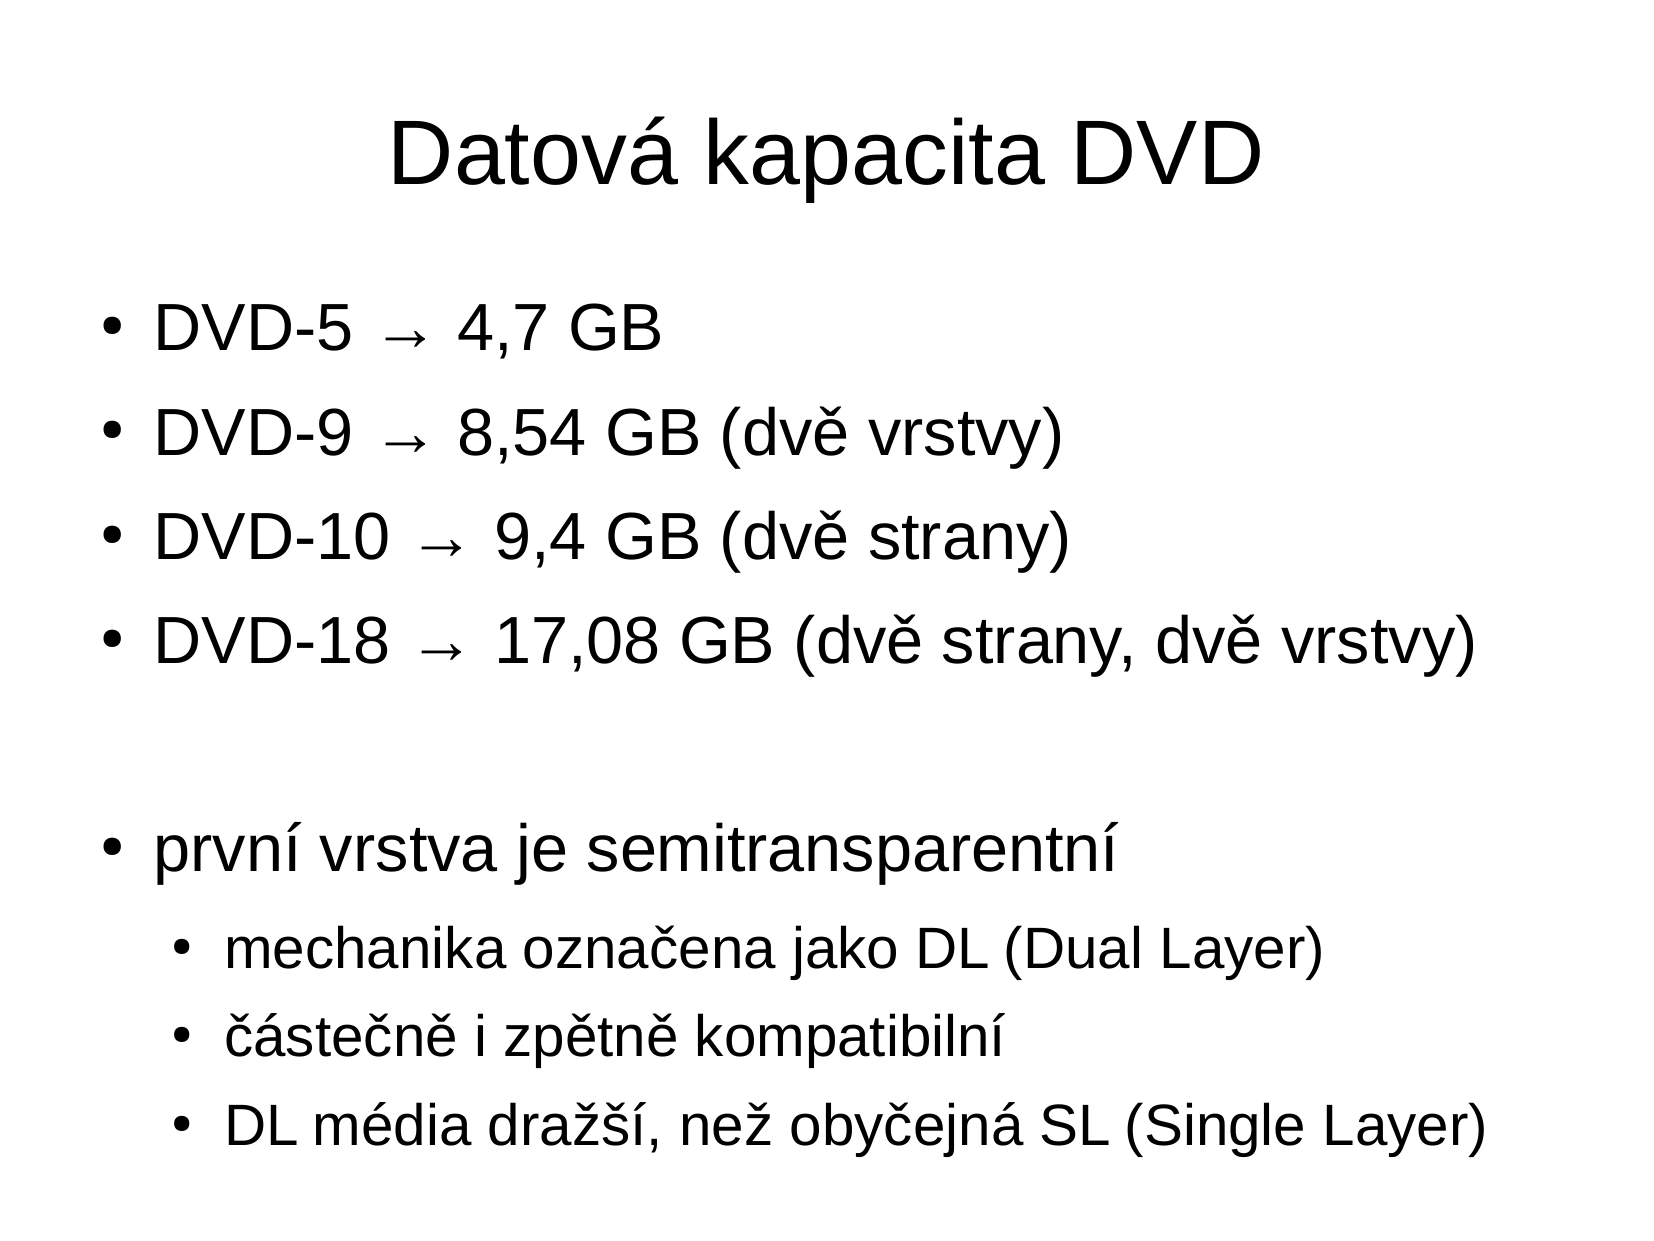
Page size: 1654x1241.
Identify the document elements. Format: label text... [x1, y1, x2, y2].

list DVD-5 → 4,7 GB DVD-9 → 8,54 GB (dvě vrstvy) DVD-10 → 9,4 GB (dvě strany) DVD-18 → 17,08 GB (dvě strany, dvě vrstvy) první vrstva je semitransparentní mechanika označena jako DL (Dual Layer) částečně i zpětně kompatibilní DL média dražší, než obyčejná SL (Single Layer) [82, 290, 1571, 1159]
title Datová kapacita DVD [82, 56, 1571, 250]
